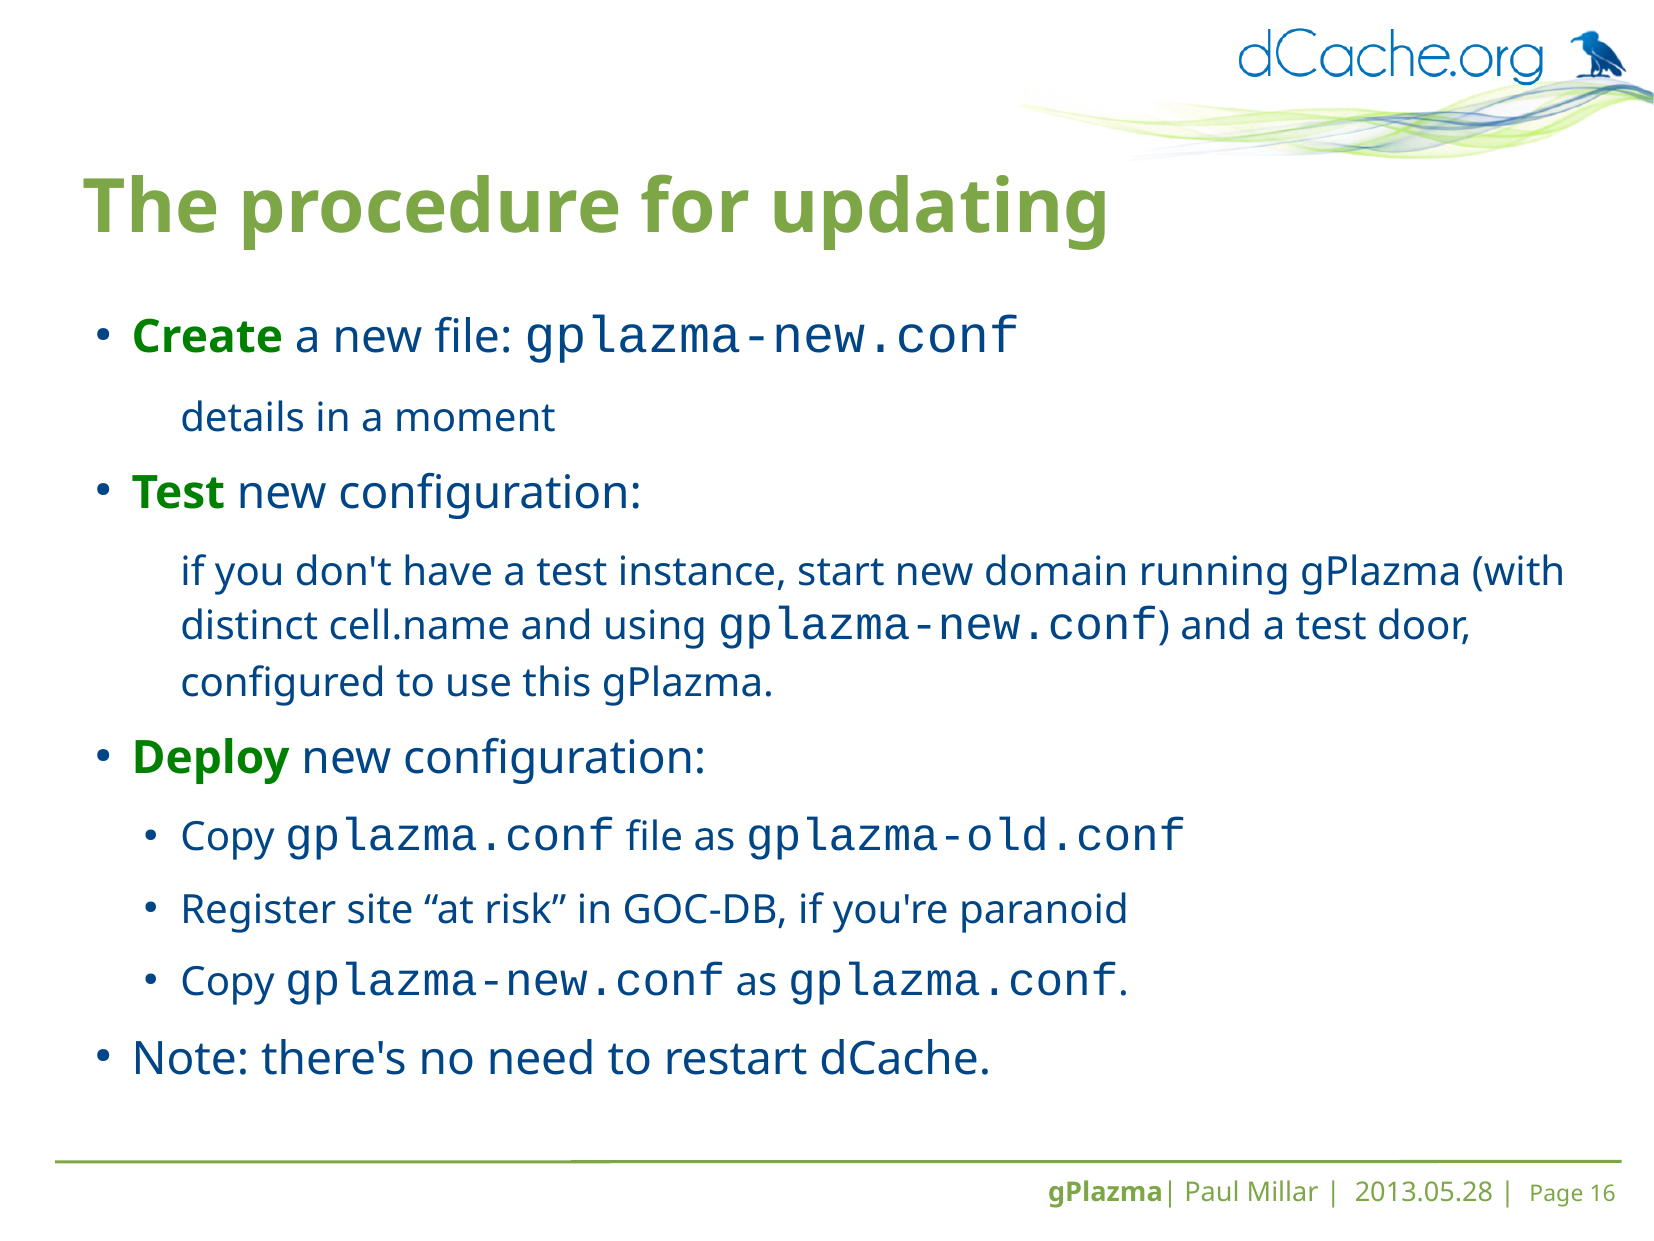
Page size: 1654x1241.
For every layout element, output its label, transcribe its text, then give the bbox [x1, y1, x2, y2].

picture [956, 16, 1654, 169]
title The procedure for updating [82, 155, 1605, 252]
list Create a new file: gplazma-new.conf details in a moment Test new configuration: if you don't have a test instance, start new domain running gPlazma (with distinct cell.name and using gplazma-new.conf) and a test door, configured to use this gPlazma. Deploy new configuration: Copy gplazma.conf file as gplazma-old.conf Register site “at risk” in GOC-DB, if you're paranoid Copy gplazma-new.conf as gplazma.conf. Note: there's no need to restart dCache. [82, 302, 1571, 1097]
